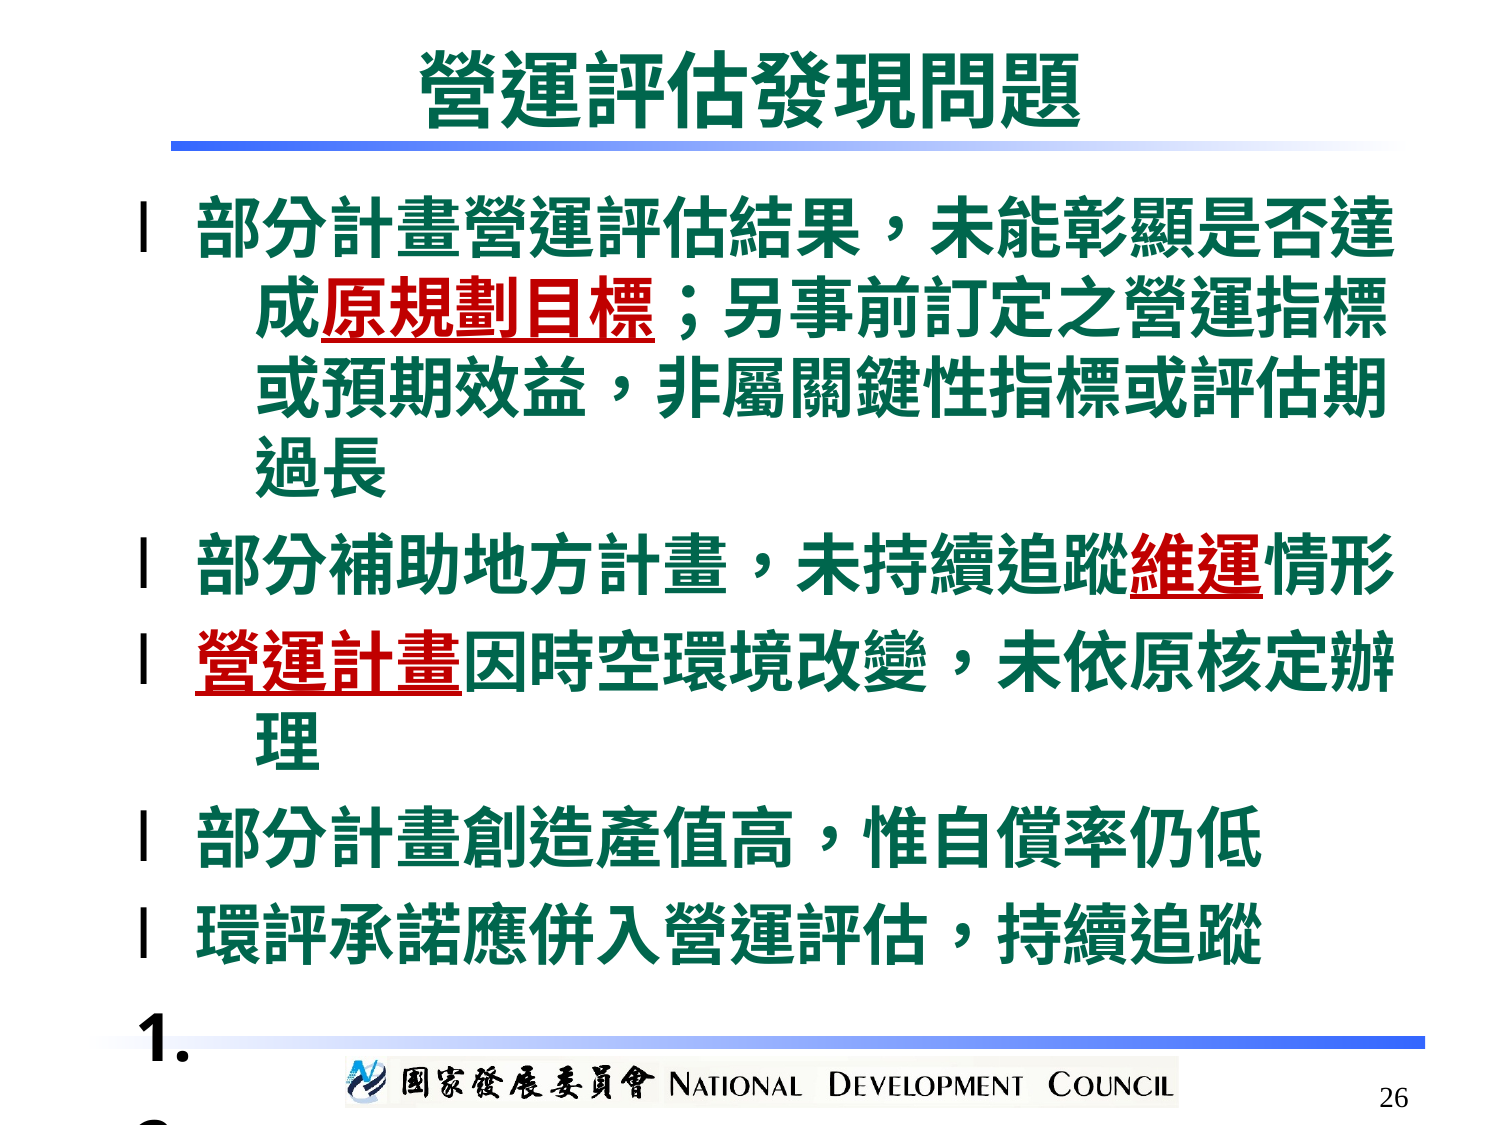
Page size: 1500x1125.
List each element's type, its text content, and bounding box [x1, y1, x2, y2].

text_box 部分計畫營運評估結果，未能彰顯是否達成原規劃目標；另事前訂定之營運指標或預期效益，非屬關鍵性指標或評估期過長 部分補助地方計畫，未持續追蹤維運情形 營運計畫因時空環境改變，未依原核定辦理 部分計畫創造產值高，惟自償率仍低 環評承諾應併入營運評估，持續追蹤 [120, 179, 1455, 1011]
text_box 營運評估發現問題 [41, 31, 1459, 146]
text_box 26 [1364, 1070, 1490, 1106]
